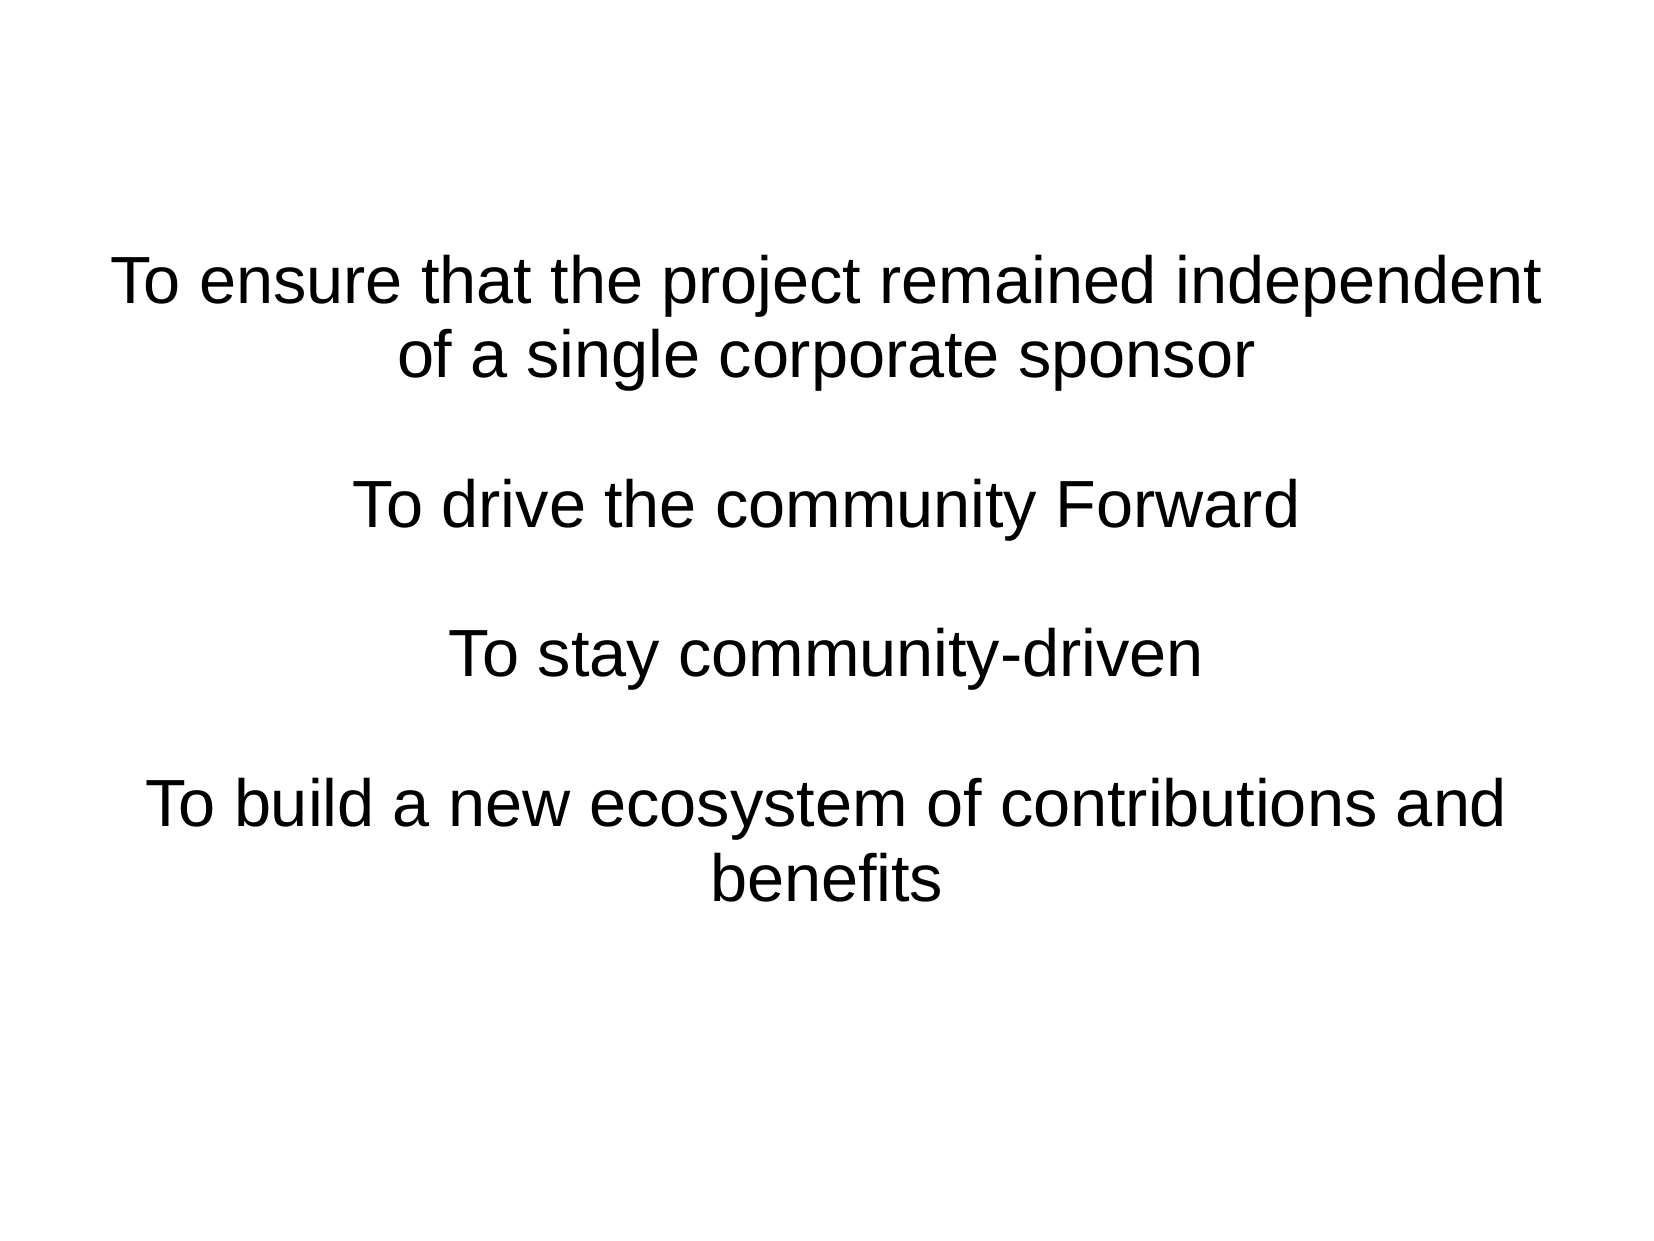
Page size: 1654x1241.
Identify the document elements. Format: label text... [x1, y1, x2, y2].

subtitle To ensure that the project remained independent of a single corporate sponsor To drive the community Forward To stay community-driven To build a new ecosystem of contributions and benefits [82, 49, 1571, 1109]
